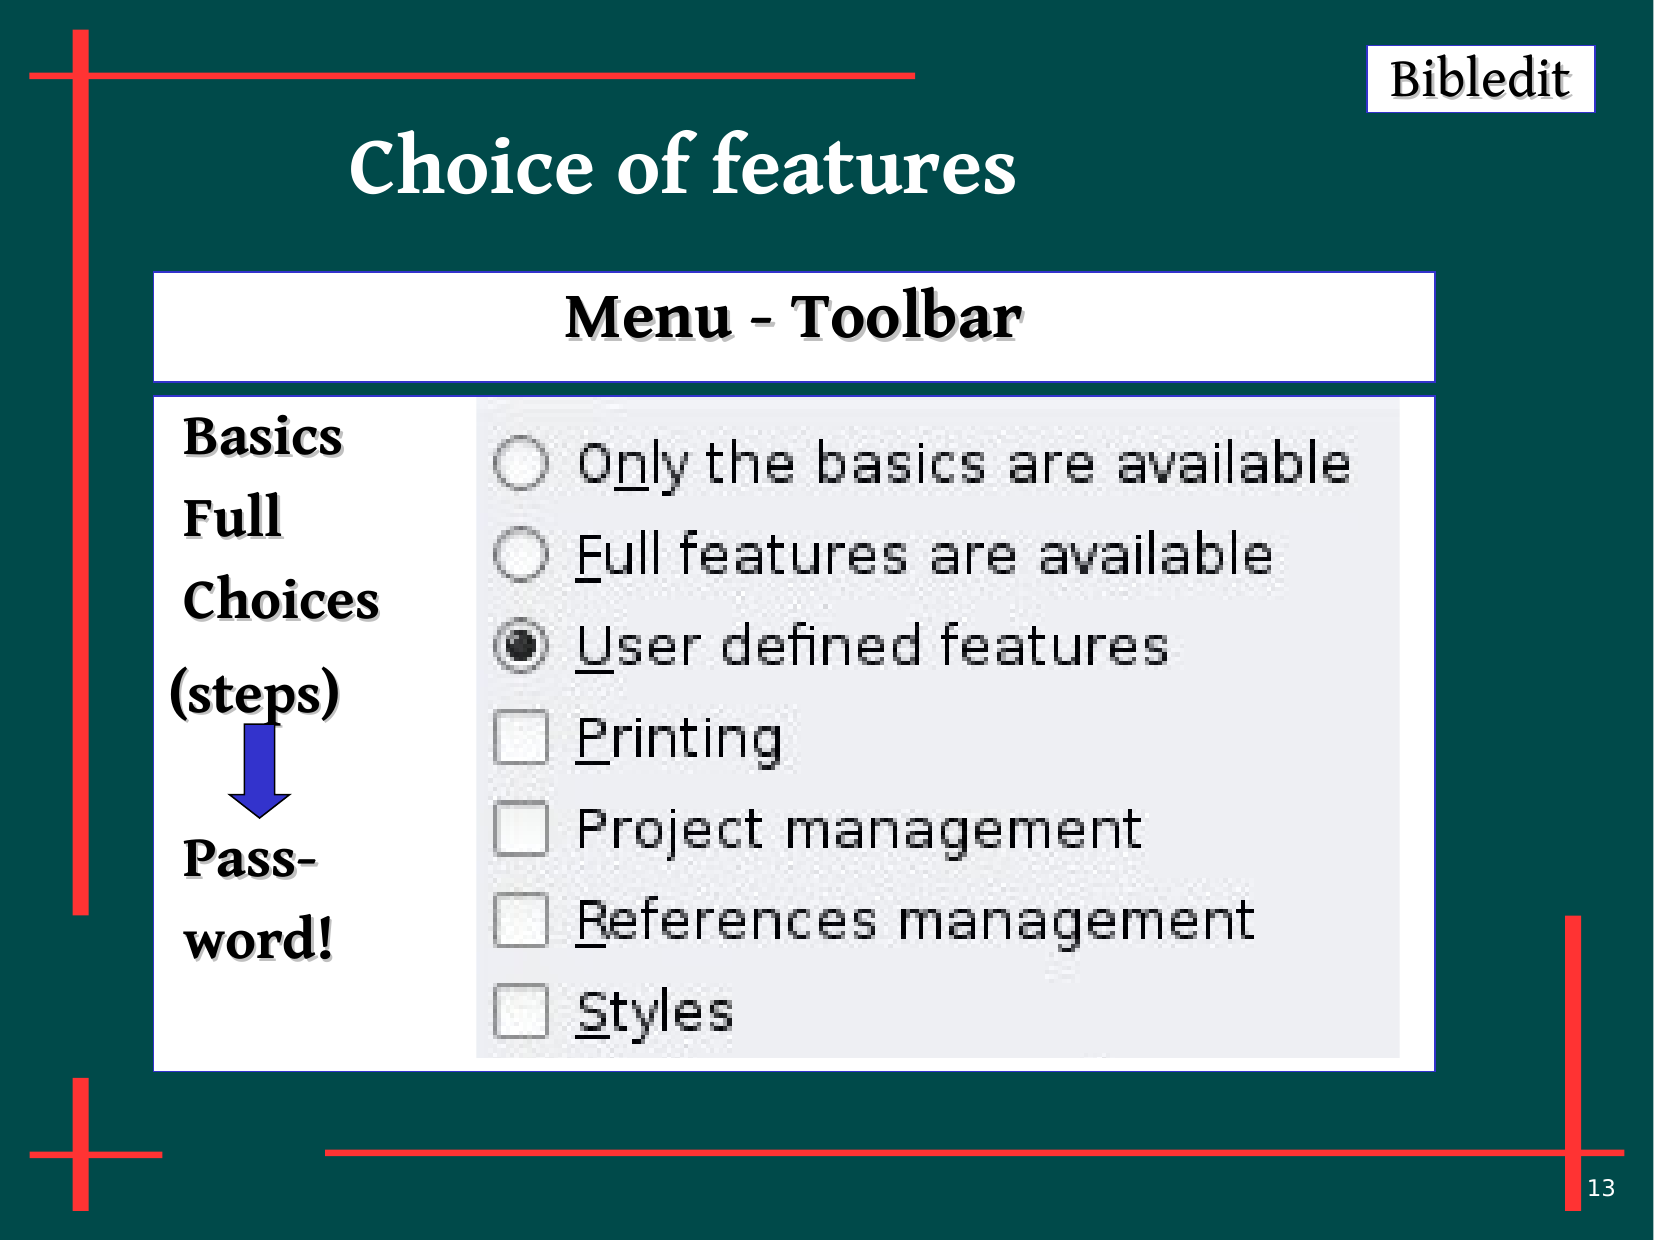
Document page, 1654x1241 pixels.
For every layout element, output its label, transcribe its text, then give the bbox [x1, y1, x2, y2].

text_box Basics Full Choices (steps)‏ Pass- word! [153, 396, 1435, 1072]
picture [476, 397, 1400, 1058]
text_box Bibledit [1367, 45, 1595, 113]
text_box [229, 724, 290, 819]
text_box Menu - Toolbar [153, 272, 1435, 383]
title Choice of features [188, 78, 1181, 260]
